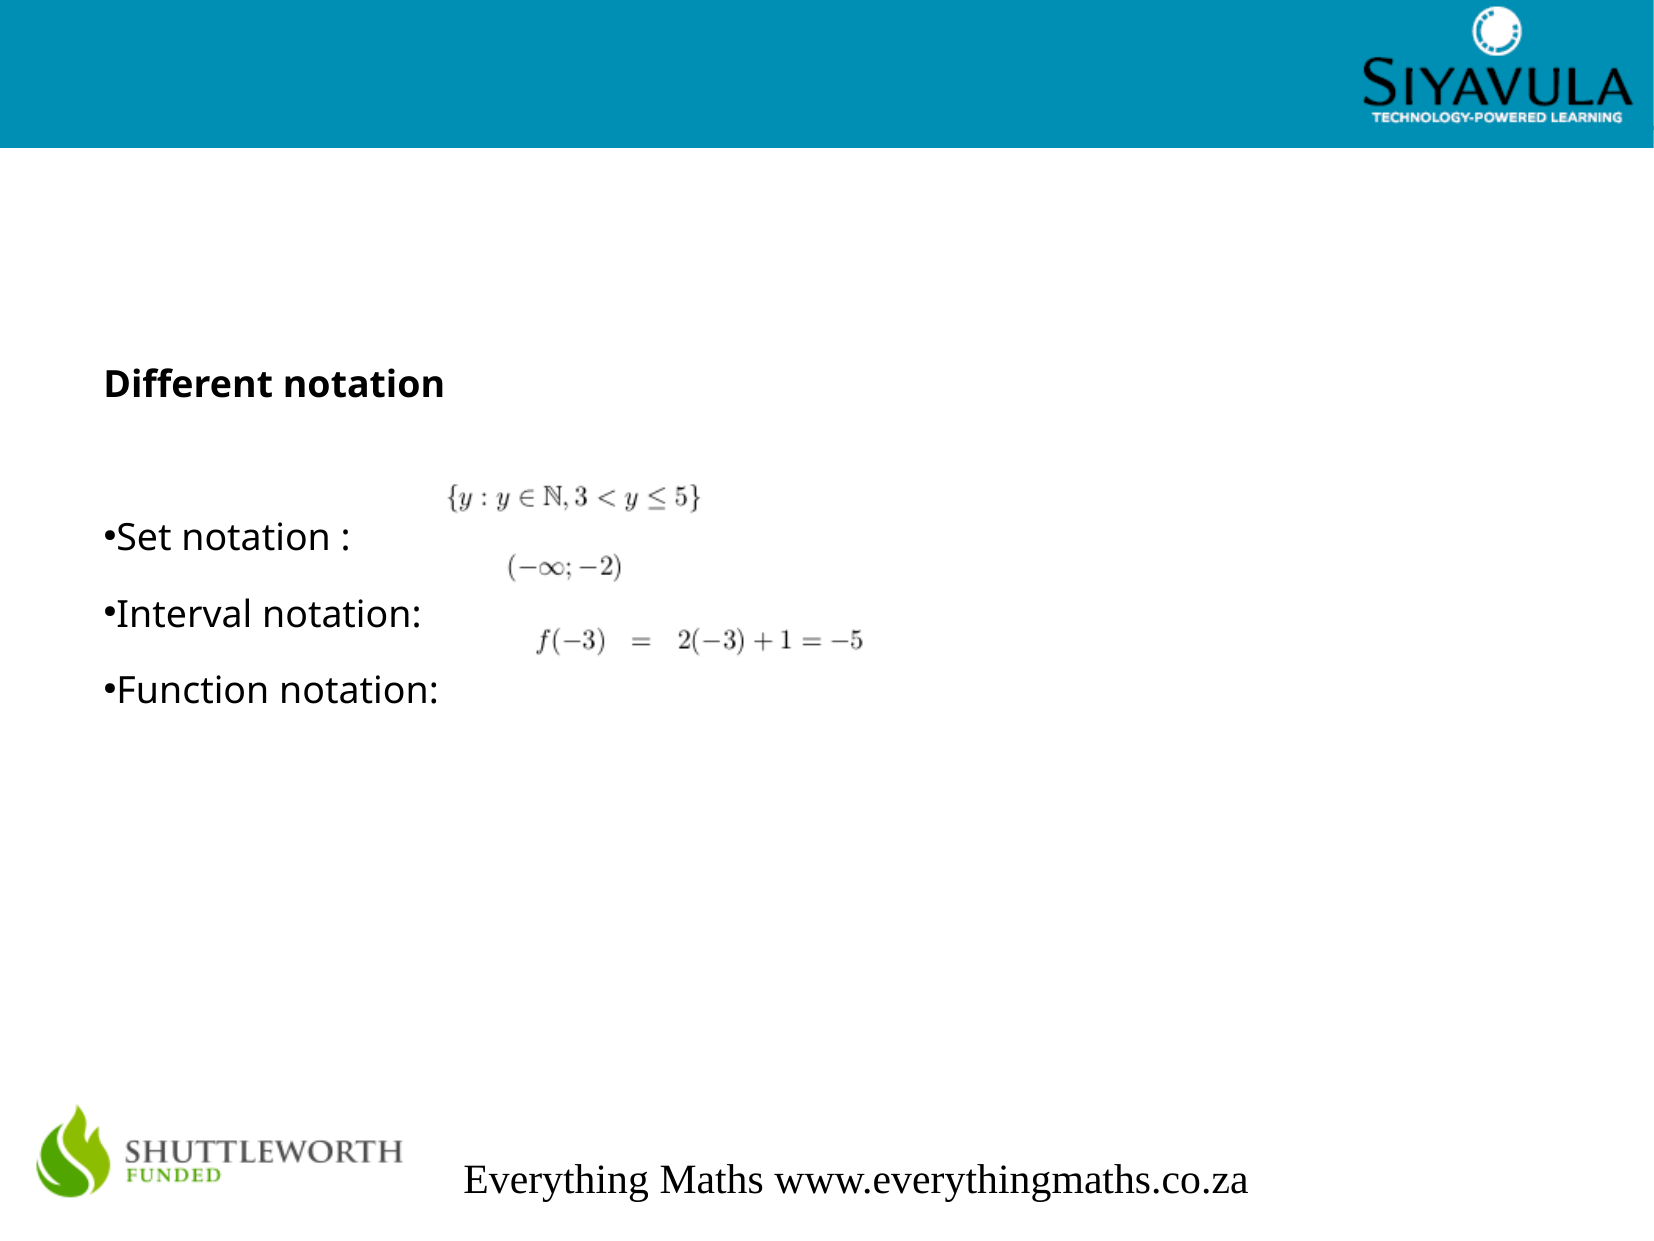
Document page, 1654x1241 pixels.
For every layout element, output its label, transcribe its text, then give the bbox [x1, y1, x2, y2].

picture [440, 475, 706, 523]
text_box Everything Maths www.everythingmaths.co.za [354, 1151, 1359, 1211]
picture [515, 617, 883, 671]
picture [505, 544, 630, 591]
text_box Different notation Set notation : Interval notation: Function notation: [88, 324, 1506, 682]
